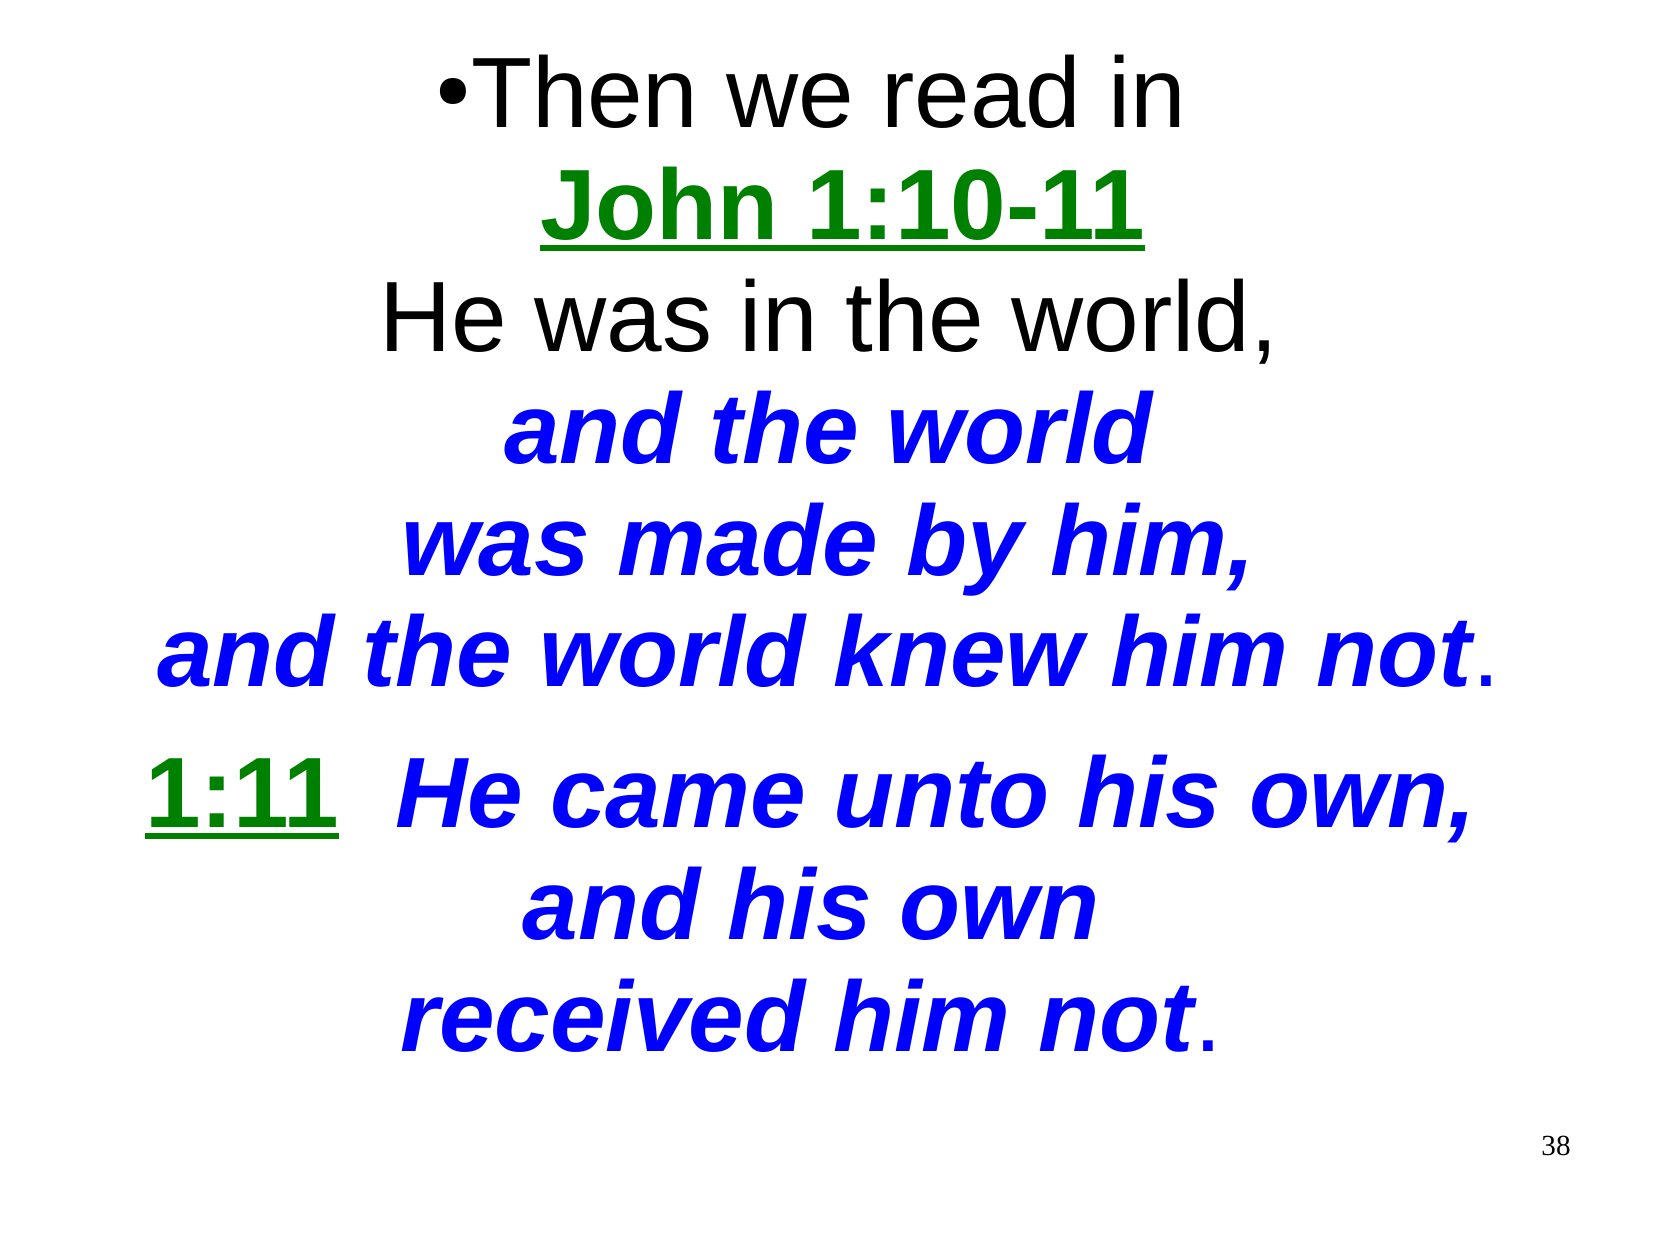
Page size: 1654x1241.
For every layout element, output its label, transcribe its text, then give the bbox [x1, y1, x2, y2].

list Then we read in John 1:10-11 He was in the world, and the world was made by him, and the world knew him not. 1:11 He came unto his own, and his own received him not. [37, 37, 1613, 1201]
